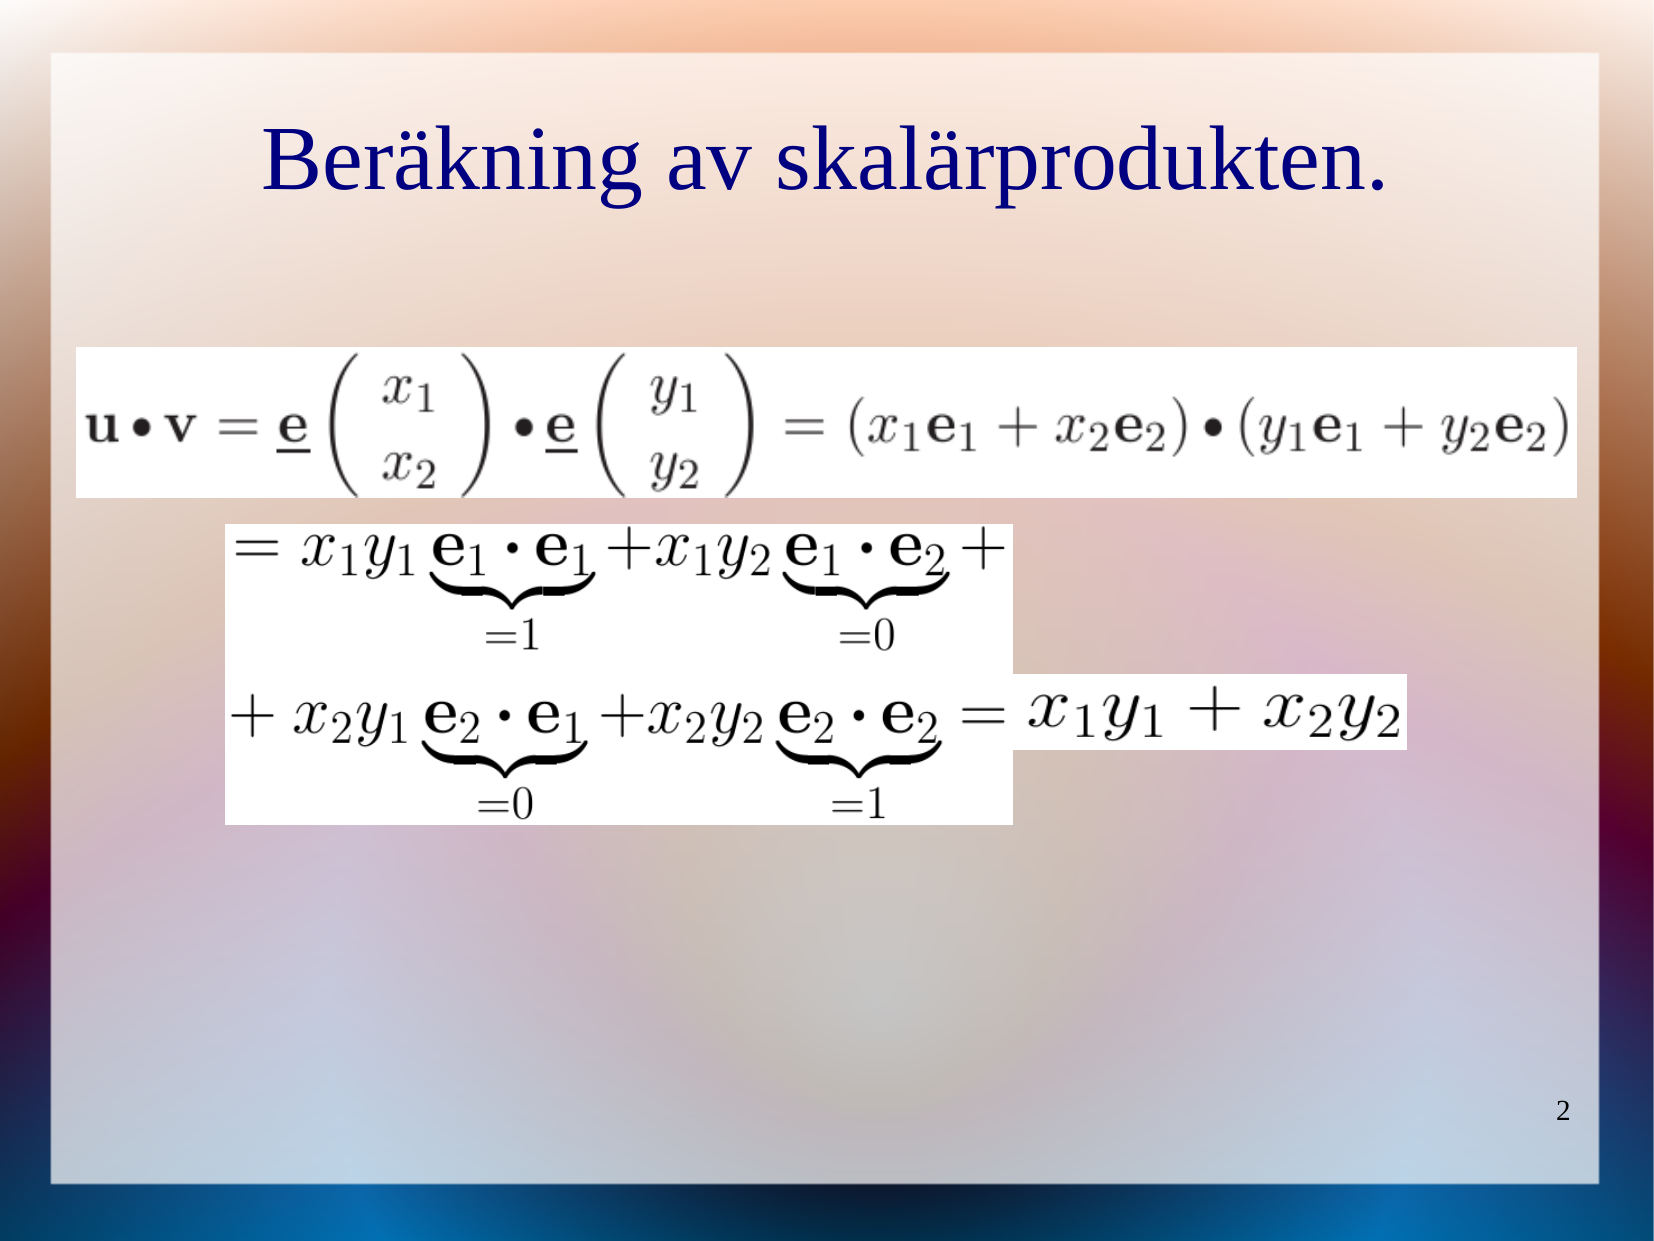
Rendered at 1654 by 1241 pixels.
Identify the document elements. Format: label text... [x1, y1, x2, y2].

title Beräkning av skalärprodukten. [82, 55, 1571, 263]
picture [0, 0, 1654, 1241]
